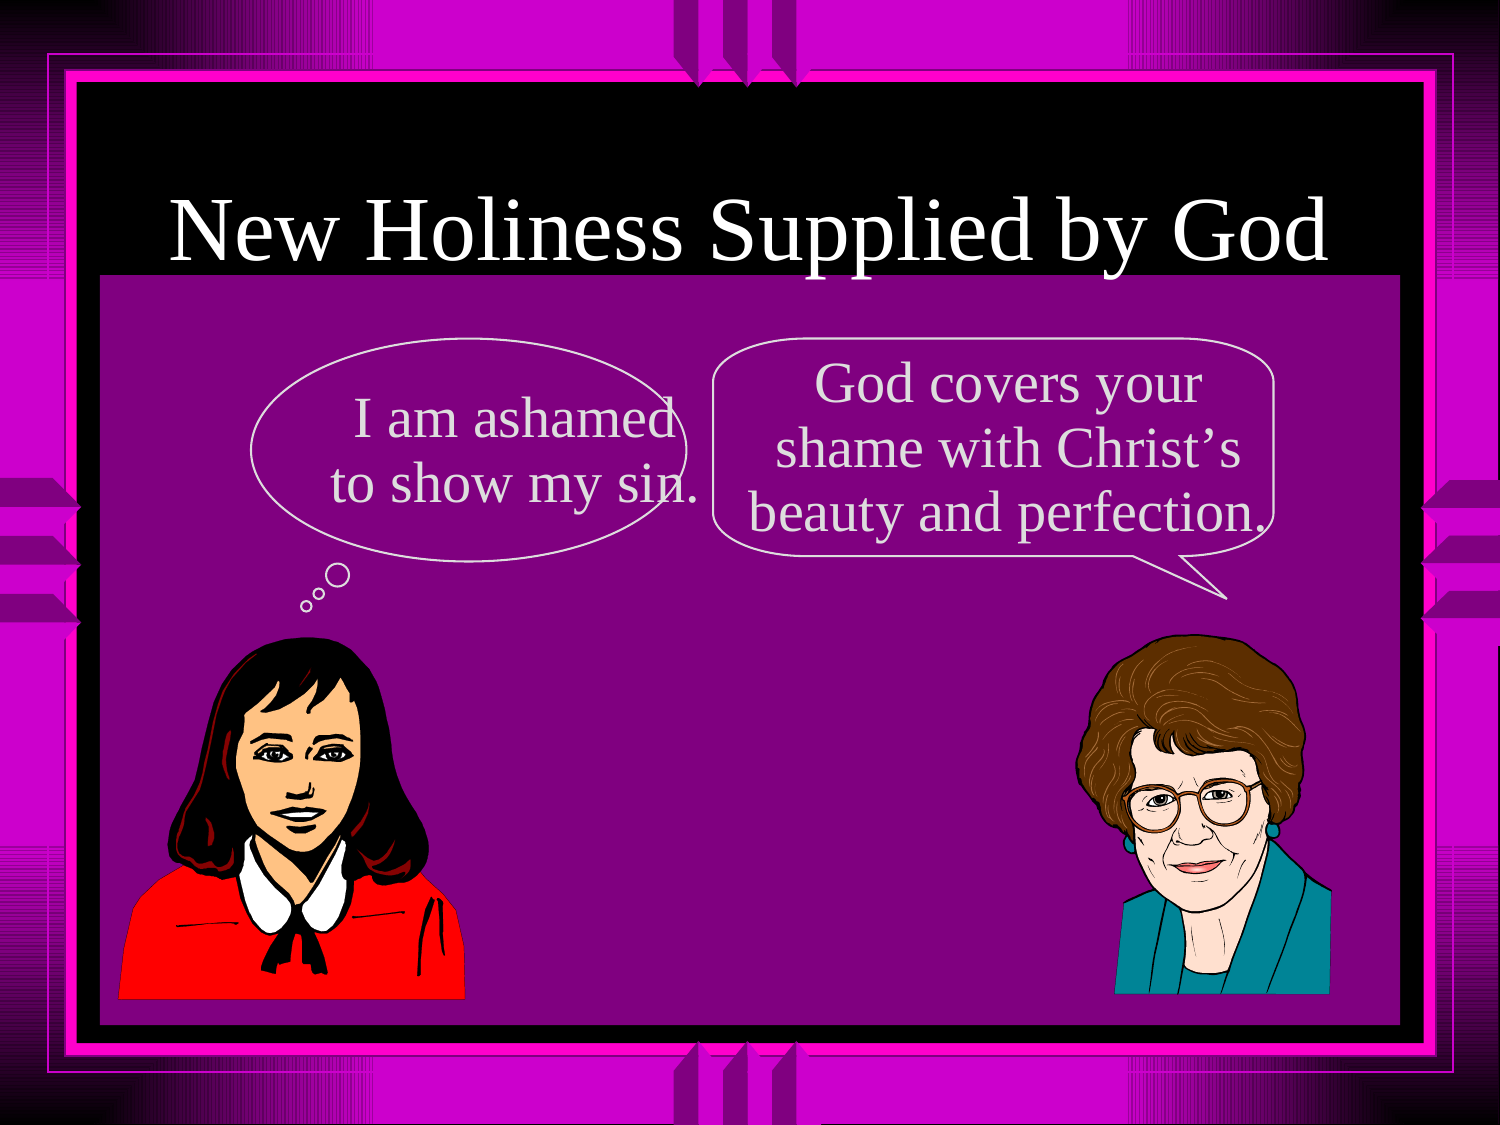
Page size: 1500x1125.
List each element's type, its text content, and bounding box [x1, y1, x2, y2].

picture [1074, 633, 1332, 995]
title New Holiness Supplied by God [112, 99, 1388, 288]
text_box God covers your shame with Christ’s beauty and perfection. [713, 338, 1274, 599]
text_box [99, 275, 1401, 1026]
picture [117, 637, 466, 1000]
text_box I am ashamed to show my sin. [250, 338, 687, 562]
